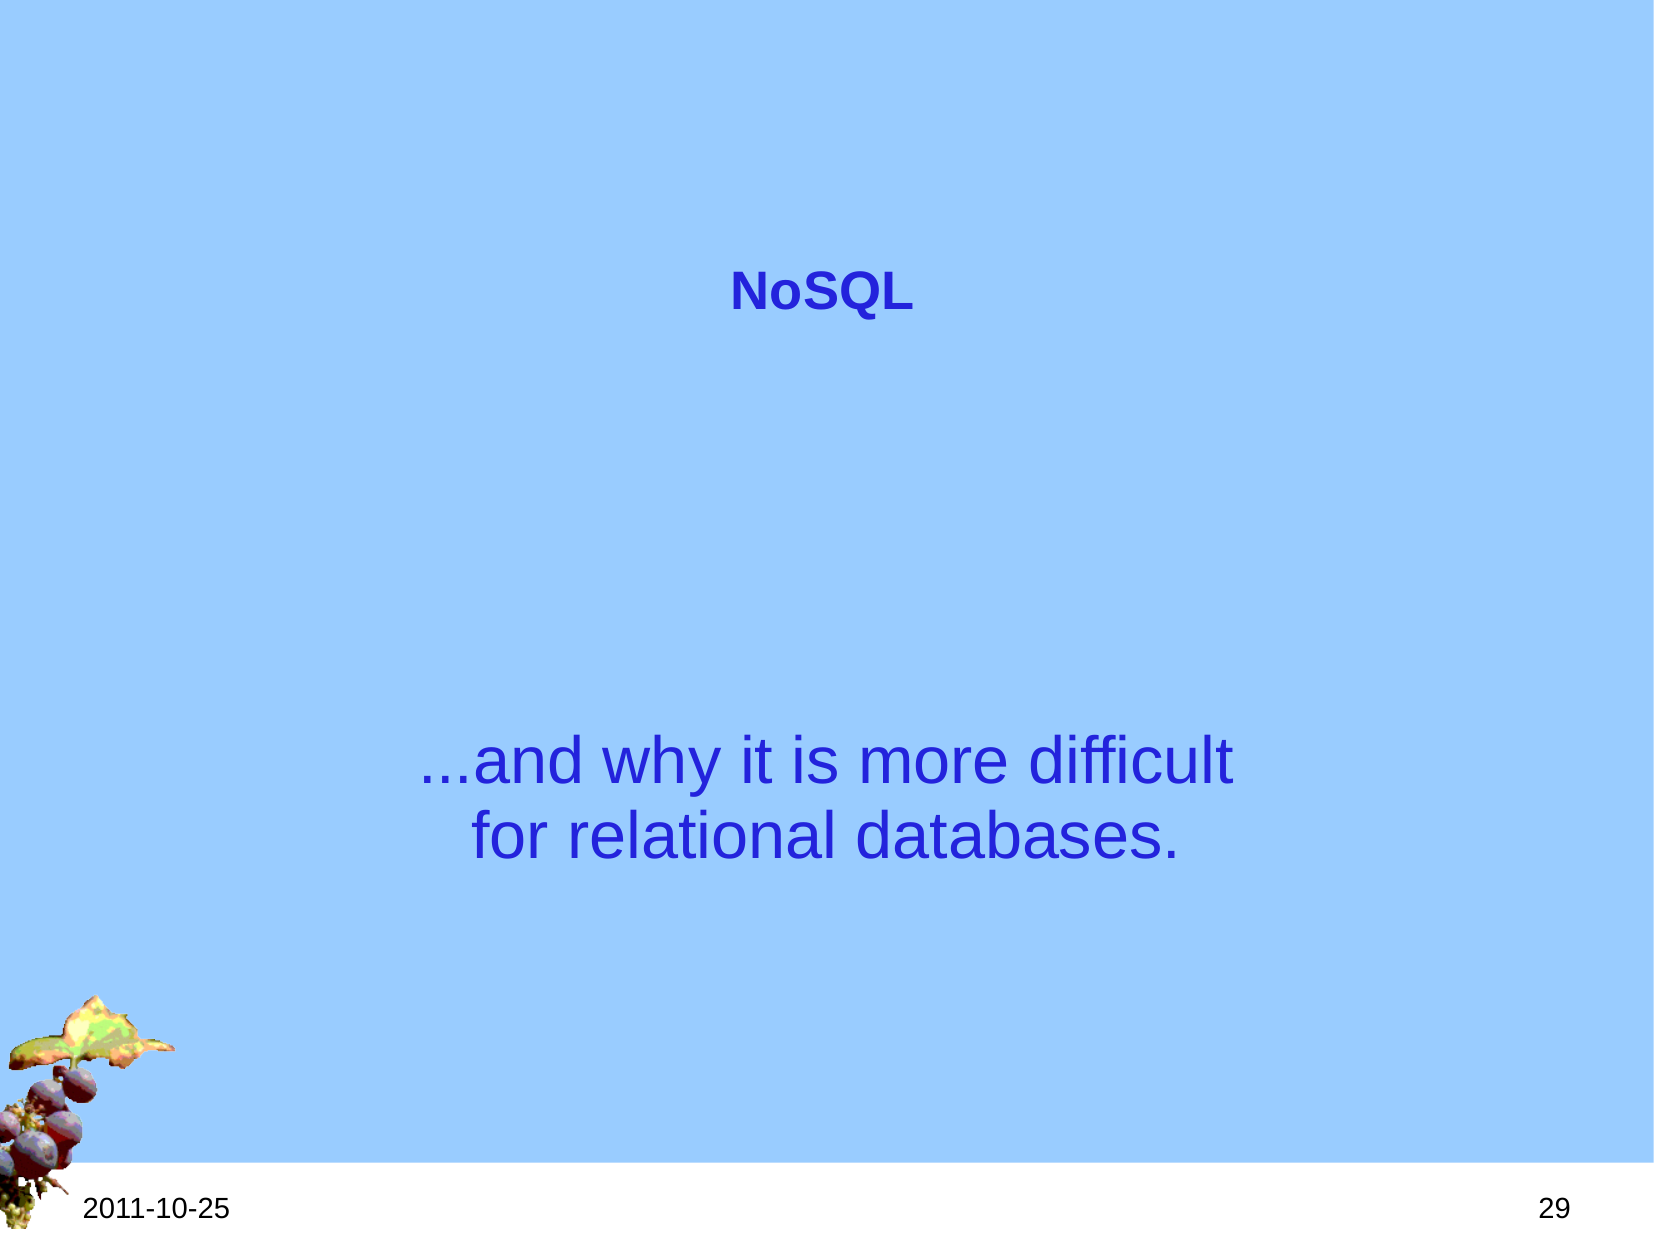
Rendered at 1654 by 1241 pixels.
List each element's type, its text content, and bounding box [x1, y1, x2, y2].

picture [0, 990, 188, 1229]
subtitle ...and why it is more difficult for relational databases. [82, 487, 1571, 1109]
title NoSQL [78, 187, 1568, 395]
